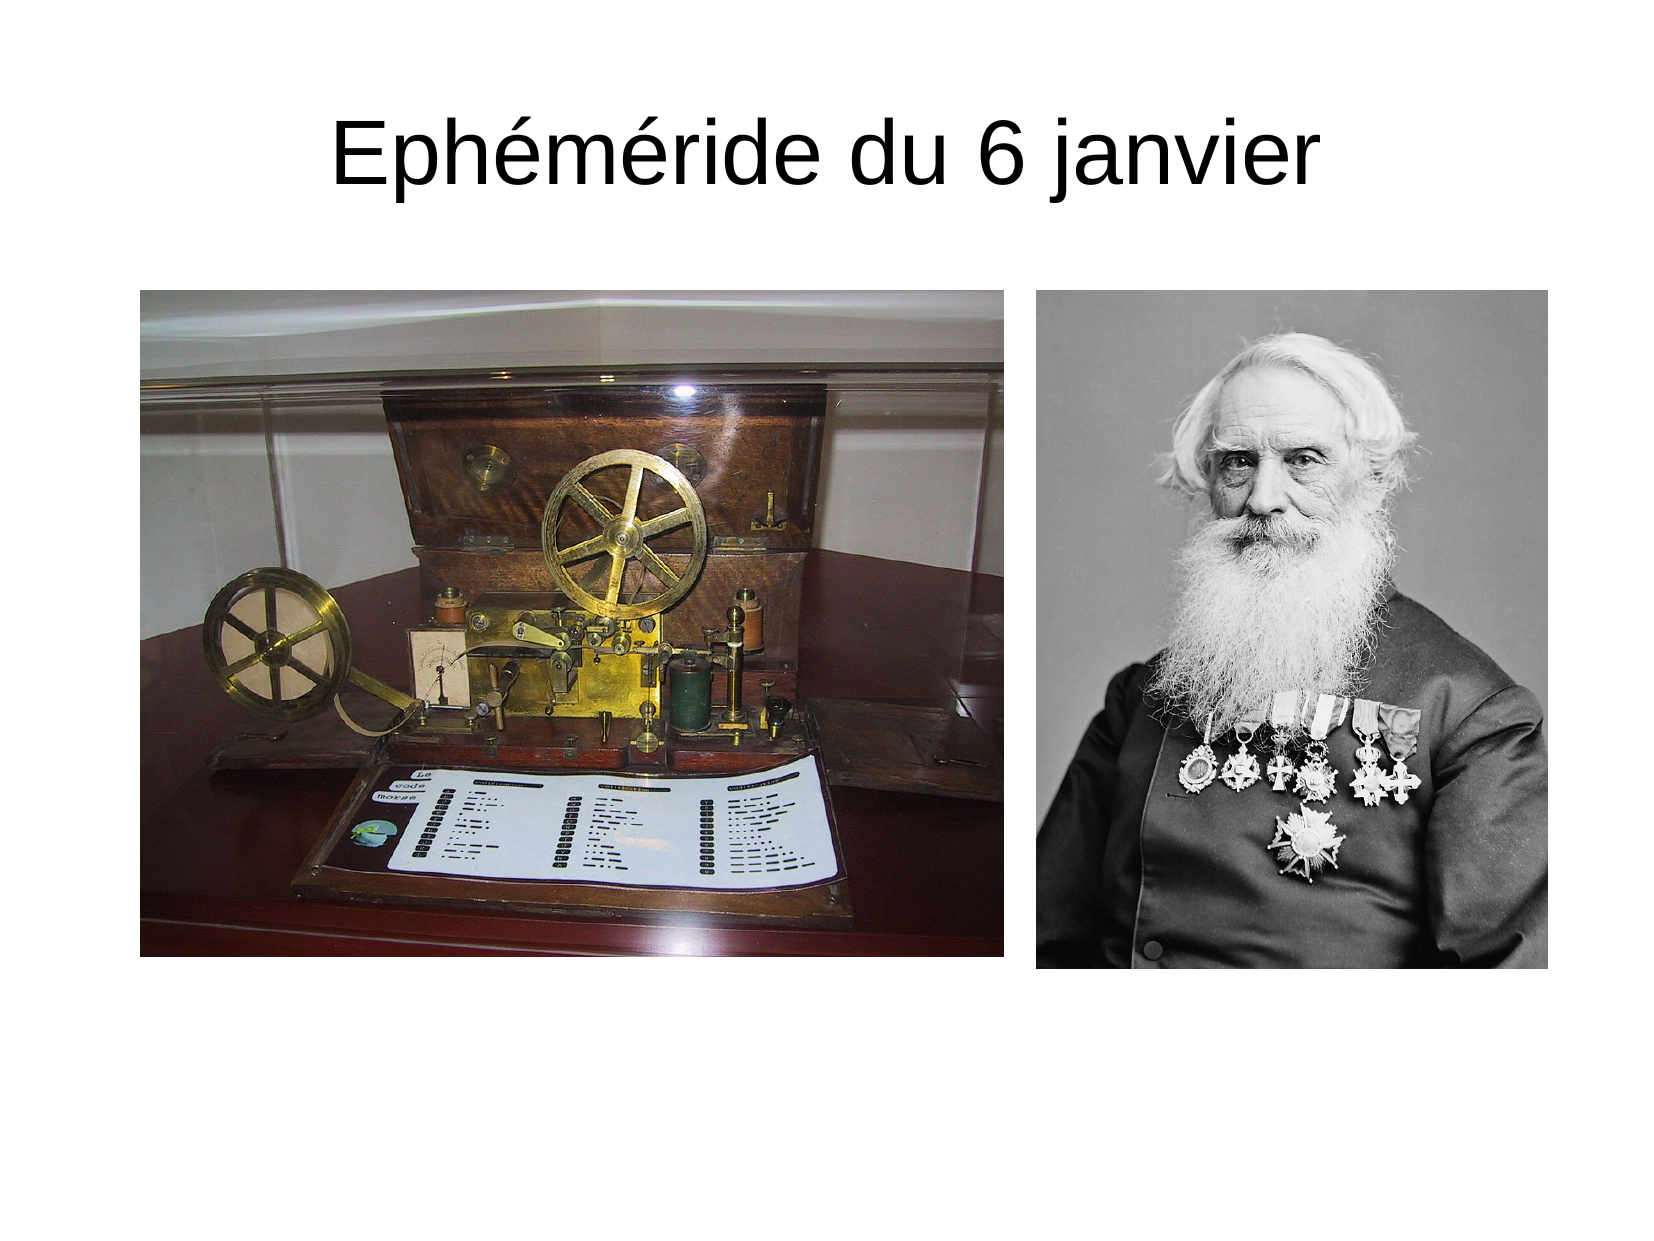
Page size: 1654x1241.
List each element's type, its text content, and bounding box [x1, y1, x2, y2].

picture [1036, 290, 1548, 969]
picture [140, 290, 1004, 957]
title Ephéméride du 6 janvier [82, 49, 1571, 257]
